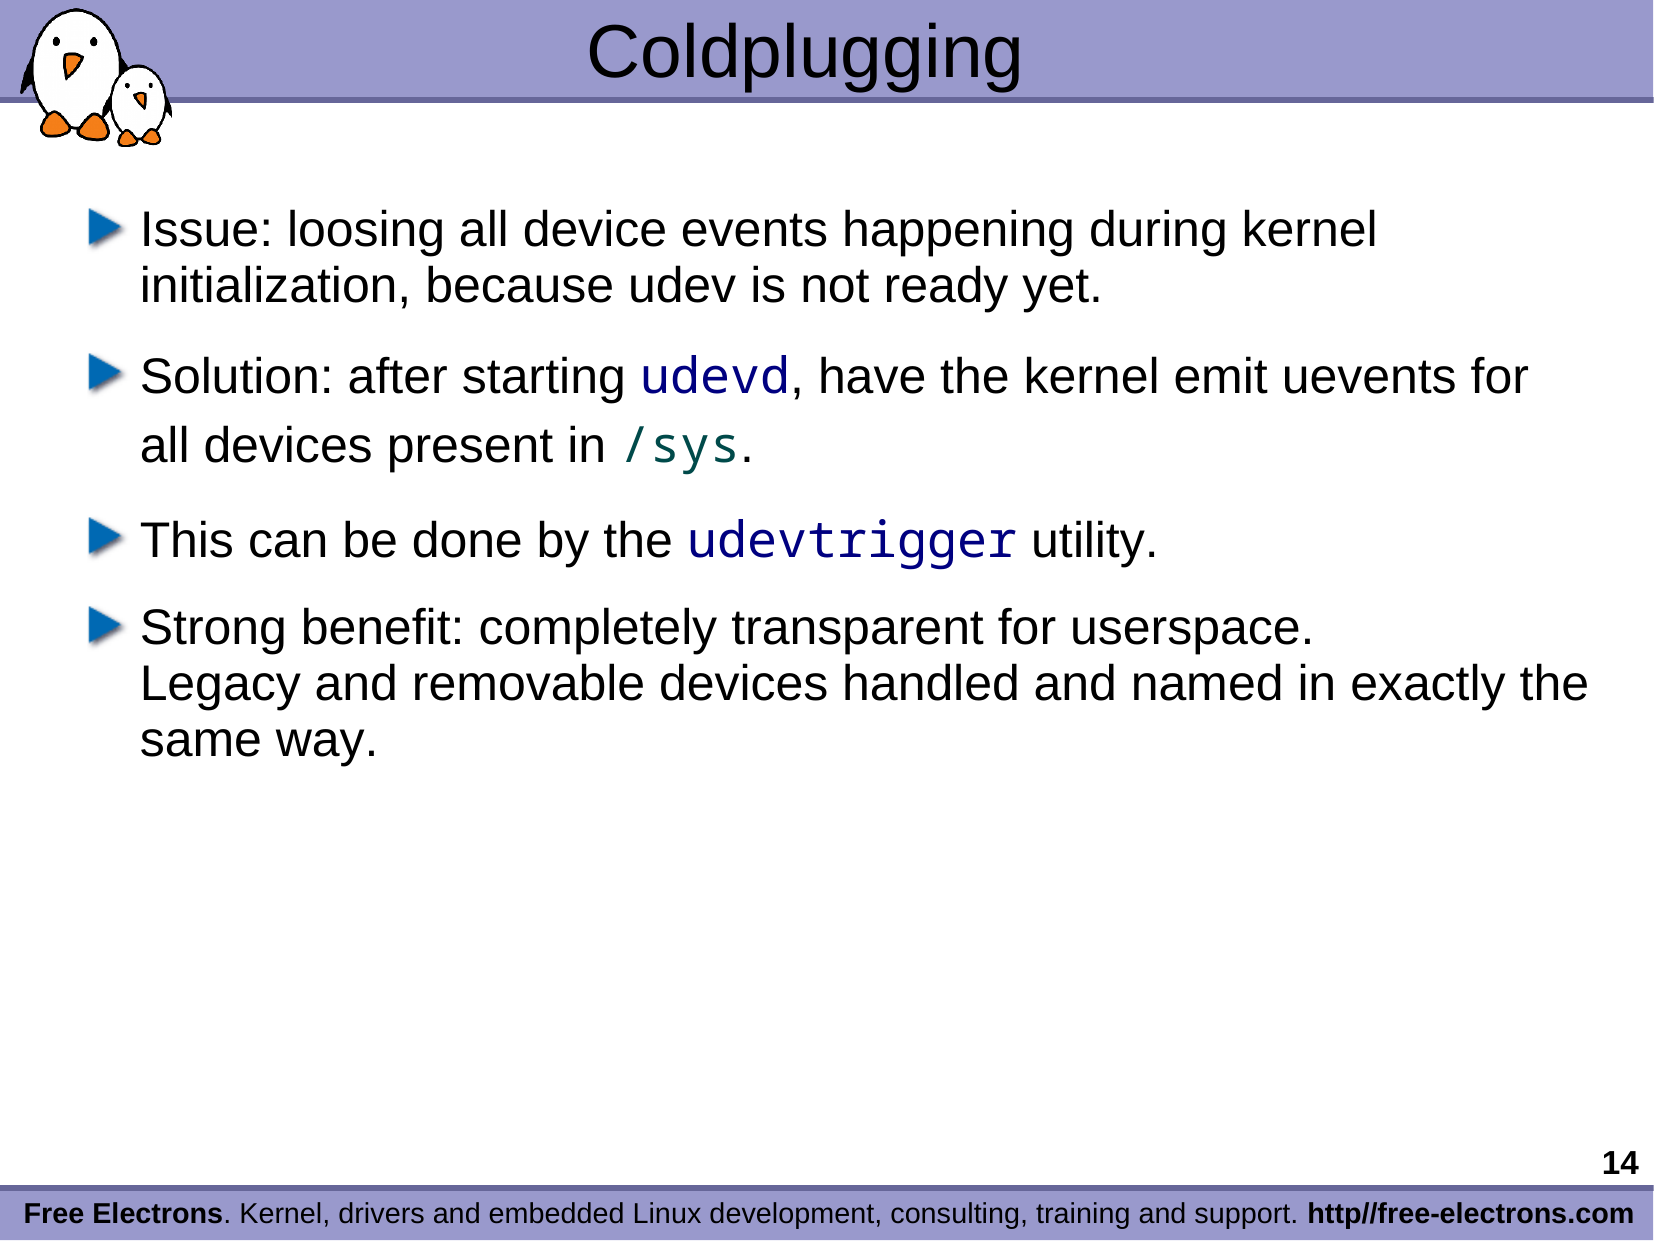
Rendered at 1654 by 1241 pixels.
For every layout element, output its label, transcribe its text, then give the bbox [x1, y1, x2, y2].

list Issue: loosing all device events happening during kernel initialization, because udev is not ready yet. Solution: after starting udevd, have the kernel emit uevents for all devices present in /sys. This can be done by the udevtrigger utility. Strong benefit: completely transparent for userspace. Legacy and removable devices handled and named in exactly the same way. [68, 201, 1592, 1118]
title Coldplugging [60, 0, 1551, 103]
picture [20, 8, 172, 147]
